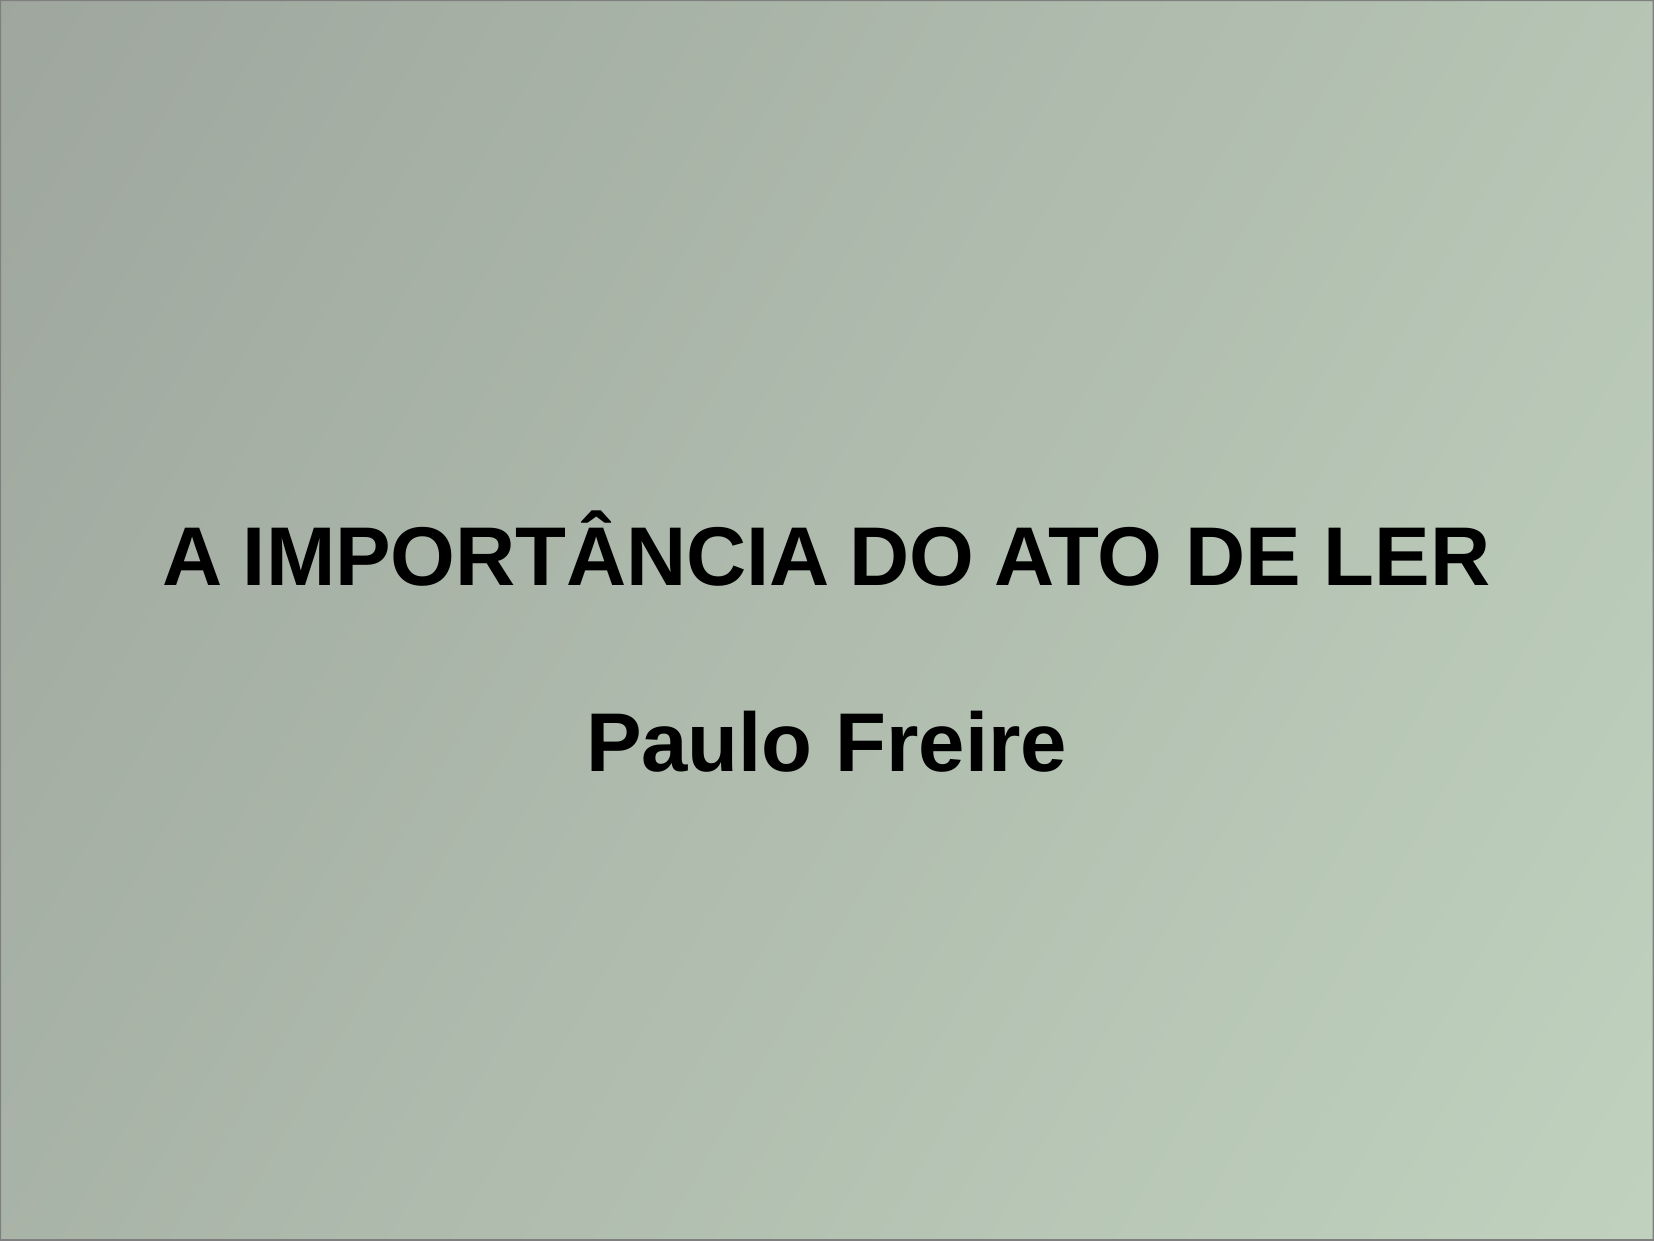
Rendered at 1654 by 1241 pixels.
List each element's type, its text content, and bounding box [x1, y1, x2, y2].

subtitle A IMPORTÂNCIA DO ATO DE LER Paulo Freire [82, 290, 1571, 1010]
